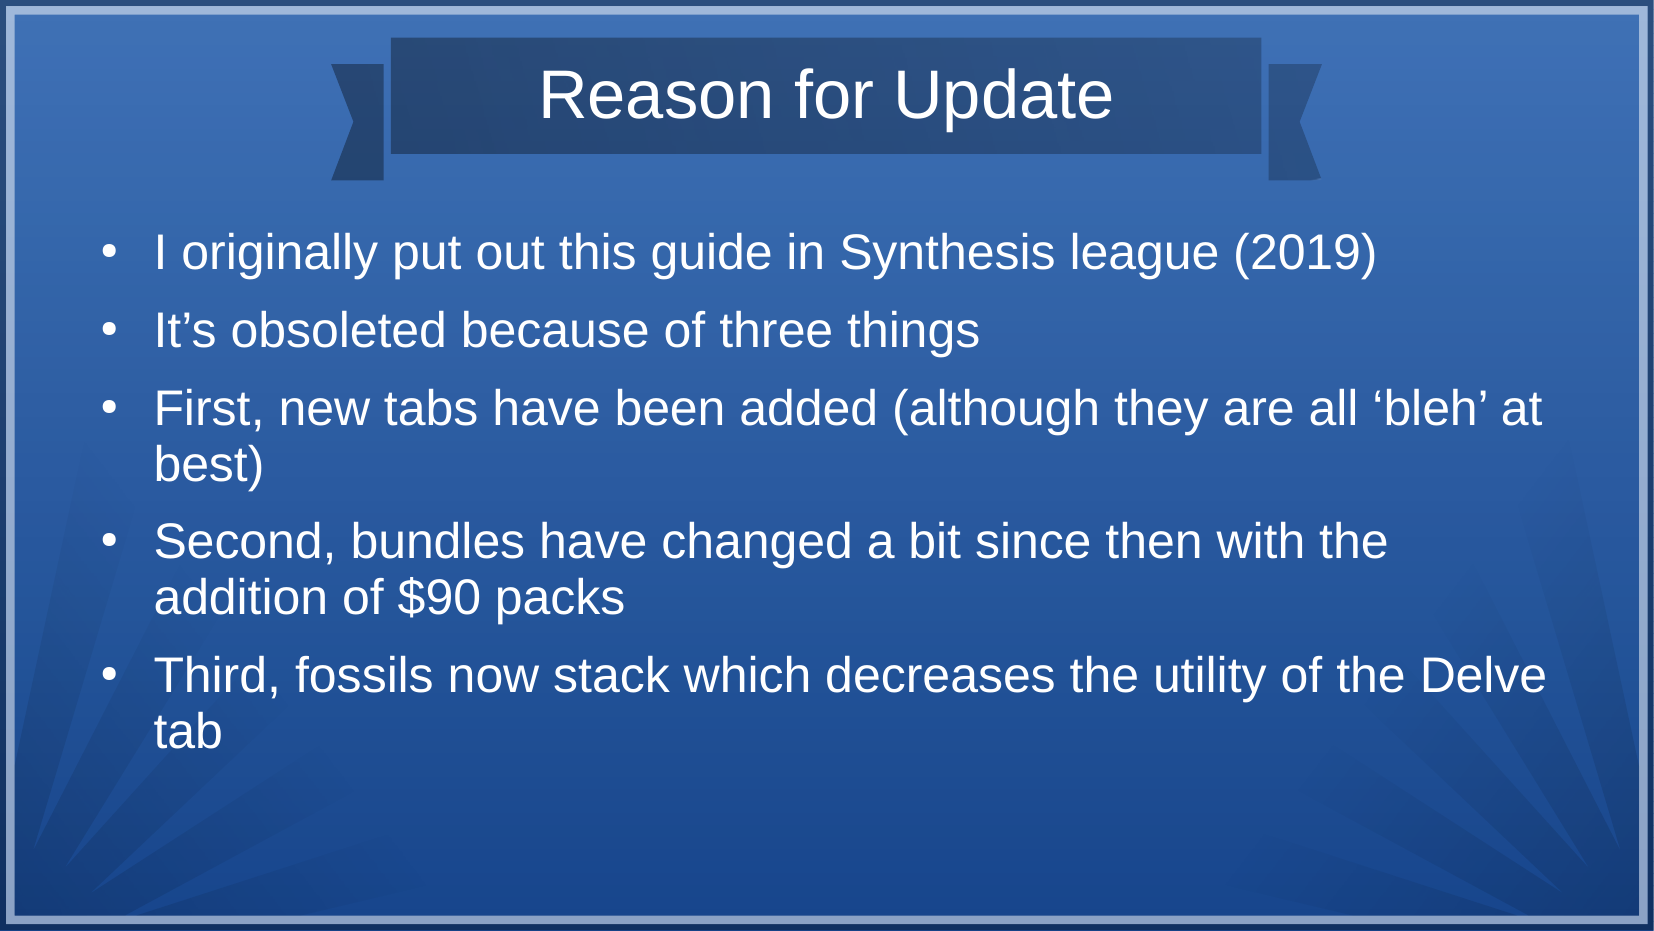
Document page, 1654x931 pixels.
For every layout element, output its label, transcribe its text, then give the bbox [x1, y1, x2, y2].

list I originally put out this guide in Synthesis league (2019) It’s obsoleted because of three things First, new tabs have been added (although they are all ‘bleh’ at best) Second, bundles have changed a bit since then with the addition of $90 packs Third, fossils now stack which decreases the utility of the Delve tab [82, 224, 1571, 848]
title Reason for Update [389, 35, 1264, 154]
